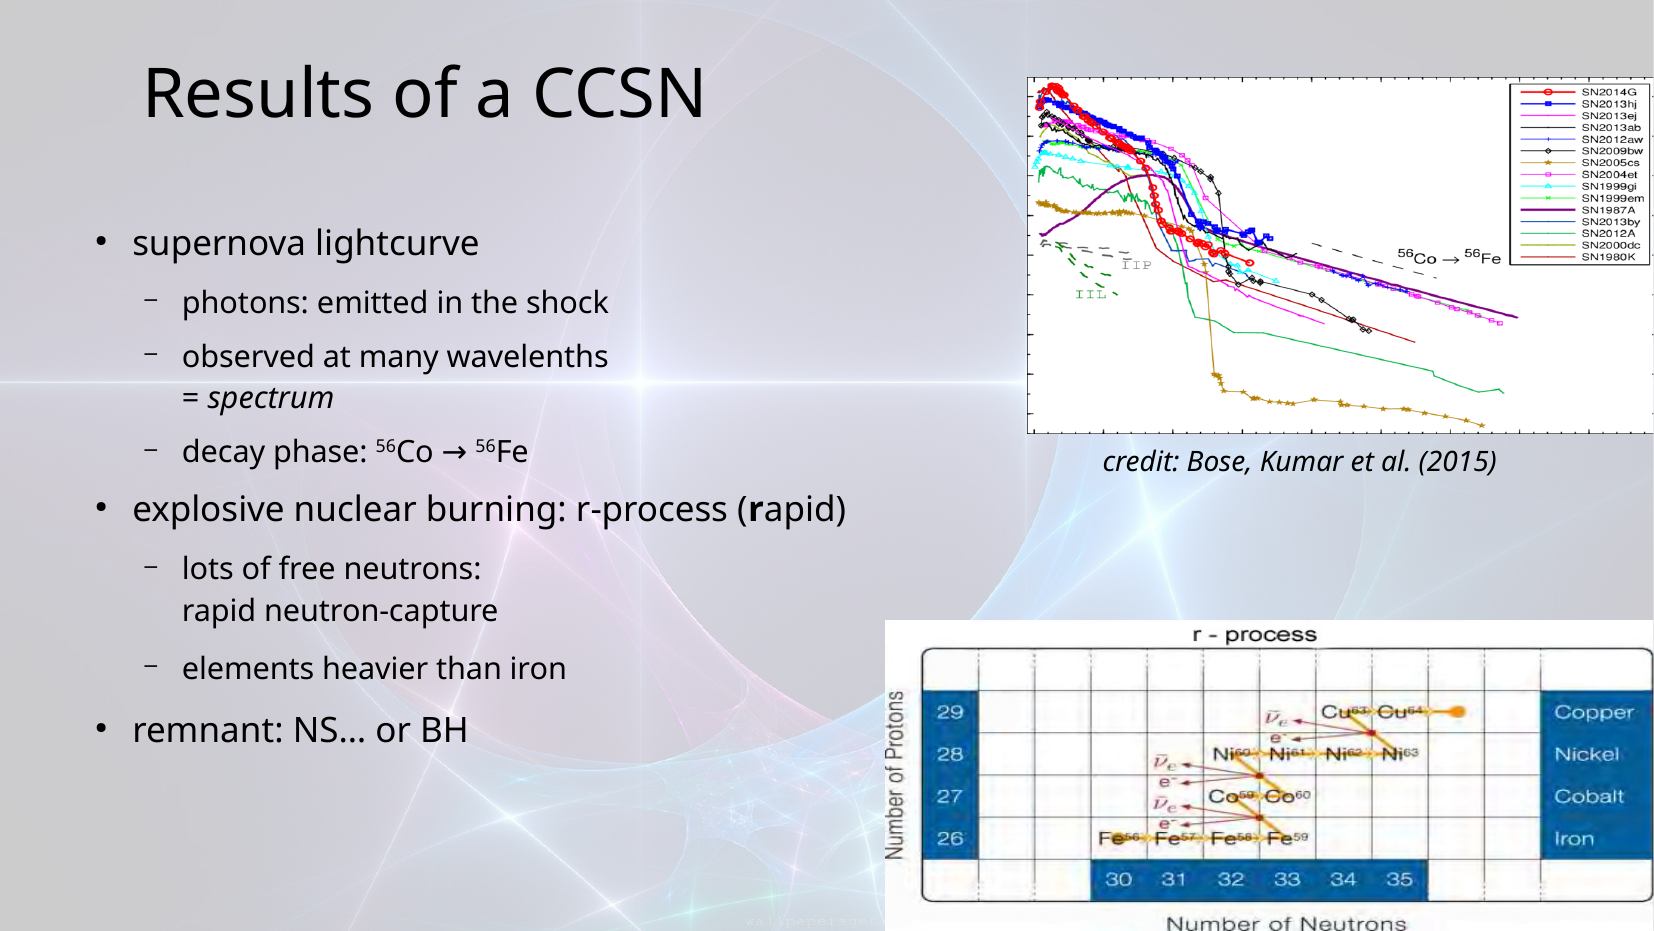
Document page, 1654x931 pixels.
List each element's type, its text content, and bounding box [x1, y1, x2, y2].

title Results of a CCSN [0, 12, 1170, 169]
list supernova lightcurve photons: emitted in the shock observed at many wavelenths = spectrum decay phase: 56Co → 56Fe explosive nuclear burning: r-process (rapid) lots of free neutrons: rapid neutron-capture elements heavier than iron remnant: NS… or BH [82, 217, 1571, 758]
picture [0, 0, 1654, 931]
text_box credit: Bose, Kumar et al. (2015) [1087, 434, 1654, 482]
